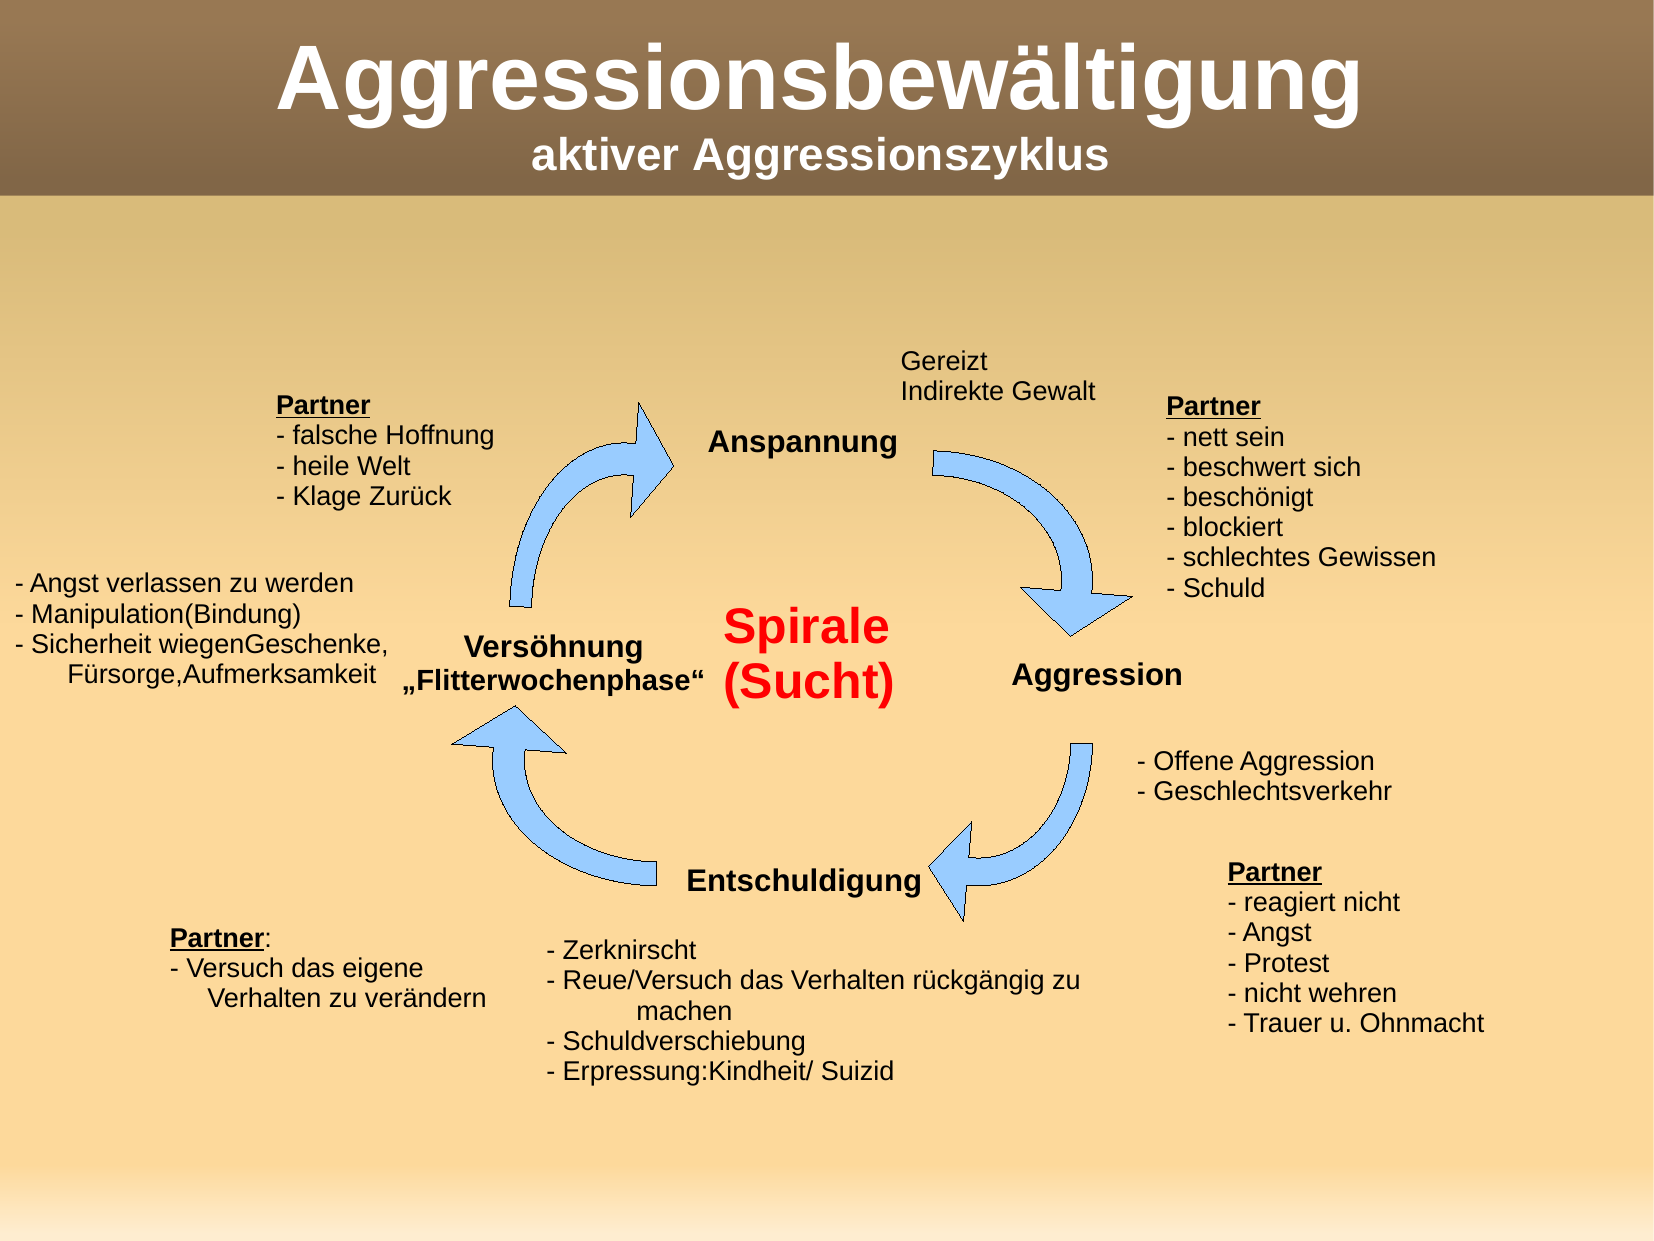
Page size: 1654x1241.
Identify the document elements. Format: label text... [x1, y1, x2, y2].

text_box - Angst verlassen zu werden - Manipulation(Bindung) - Sicherheit wiegenGeschenke, Fürsorge,Aufmerksamkeit [0, 561, 443, 728]
text_box Entschuldigung [671, 856, 945, 927]
text_box Gereizt Indirekte Gewalt [885, 338, 1123, 414]
text_box [509, 402, 674, 608]
text_box [451, 741, 657, 886]
title Aggressionsbewältigung aktiver Aggressionszyklus [76, 0, 1565, 208]
text_box - Zerknirscht - Reue/Versuch das Verhalten rückgängig zu machen - Schuldverschiebung - Erpressung:Kindheit/ Suizid [531, 927, 1145, 1094]
text_box [938, 743, 1093, 922]
text_box Aggression [996, 649, 1233, 709]
text_box Partner - falsche Hoffnung - heile Welt - Klage Zurück [261, 382, 510, 532]
text_box Anspannung [693, 416, 918, 495]
text_box - Offene Aggression - Geschlechtsverkehr [1122, 738, 1431, 857]
text_box Partner - reagiert nicht - Angst - Protest - nicht wehren - Trauer u. Ohnmacht [1212, 849, 1509, 1046]
text_box Partner - nett sein - beschwert sich - beschönigt - blockiert - schlechtes Gewissen - Schuld [1151, 383, 1625, 690]
text_box Partner: - Versuch das eigene Verhalten zu verändern [155, 915, 532, 1079]
text_box Spirale (Sucht) [708, 590, 945, 740]
picture [0, 0, 1654, 1241]
text_box [932, 450, 1133, 637]
text_box Versöhnung „Flitterwochenphase“ [383, 622, 724, 741]
